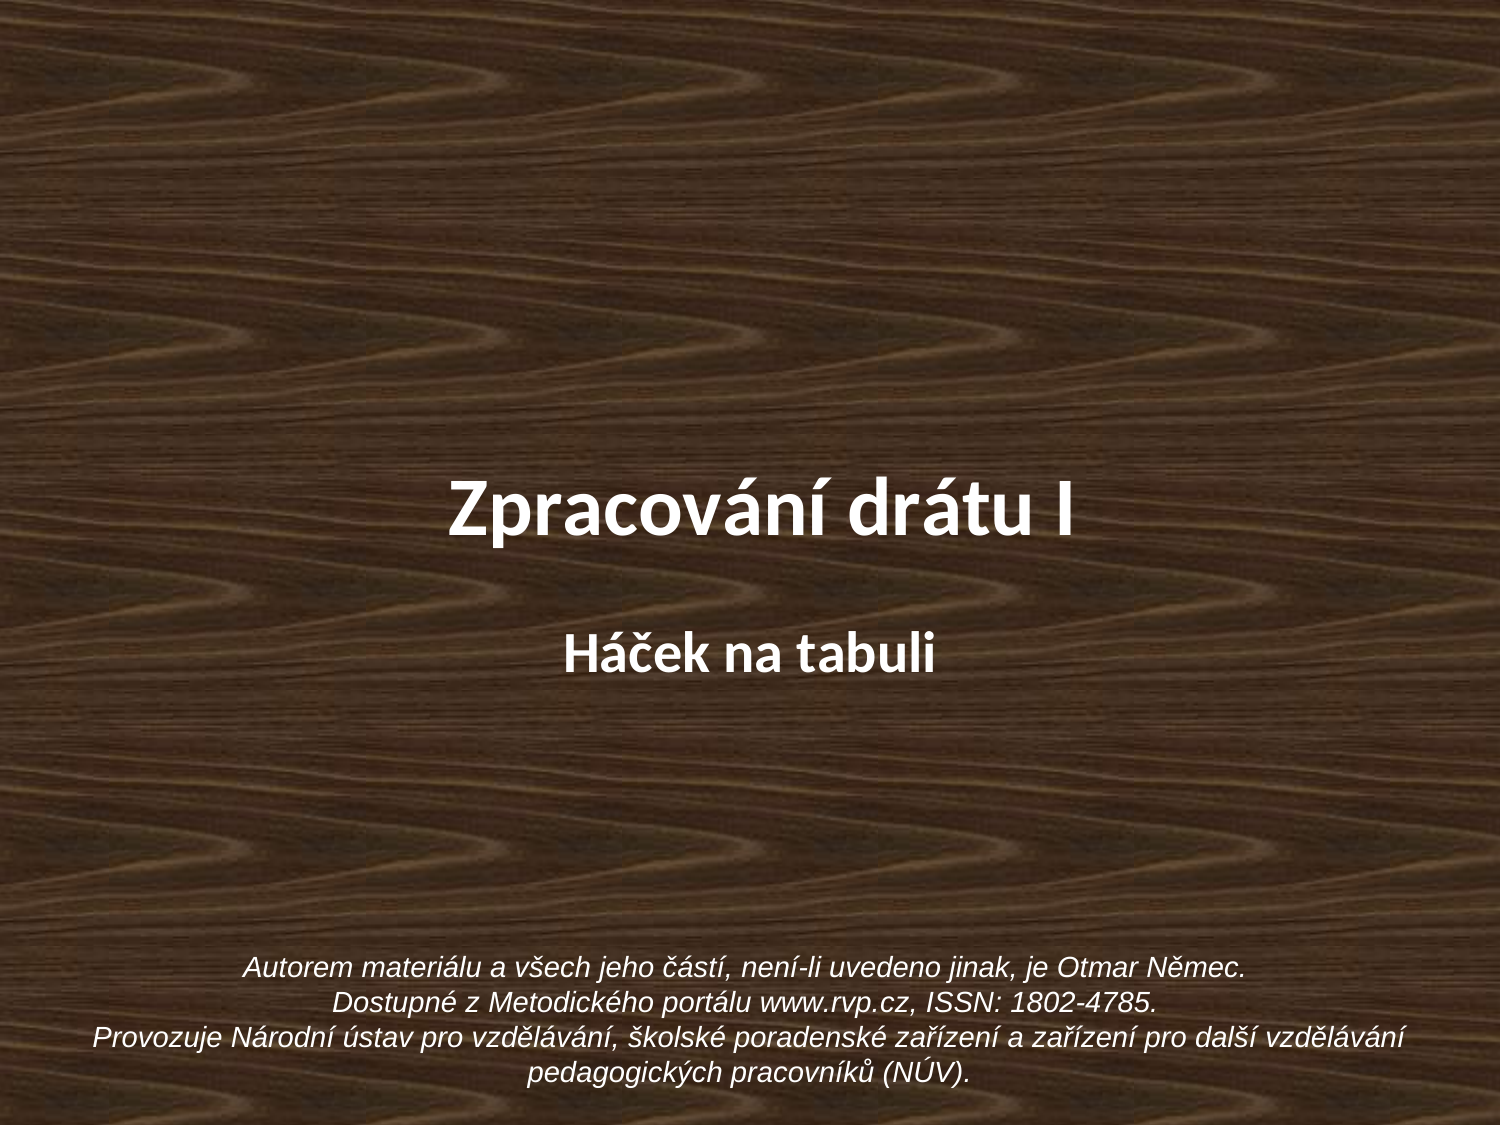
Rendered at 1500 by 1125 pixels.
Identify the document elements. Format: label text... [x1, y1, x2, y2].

text_box Háček na tabuli [548, 606, 952, 692]
text_box Autorem materiálu a všech jeho částí, není-li uvedeno jinak, je Otmar Němec. Dostupné z Metodického portálu www.rvp.cz, ISSN: 1802-4785. Provozuje Národní ústav pro vzdělávání, školské poradenské zařízení a zařízení pro další vzdělávání pedagogických pracovníků (NÚV). [29, 940, 1471, 1096]
text_box Zpracování drátu I [433, 444, 1093, 560]
picture [0, 0, 1500, 1125]
